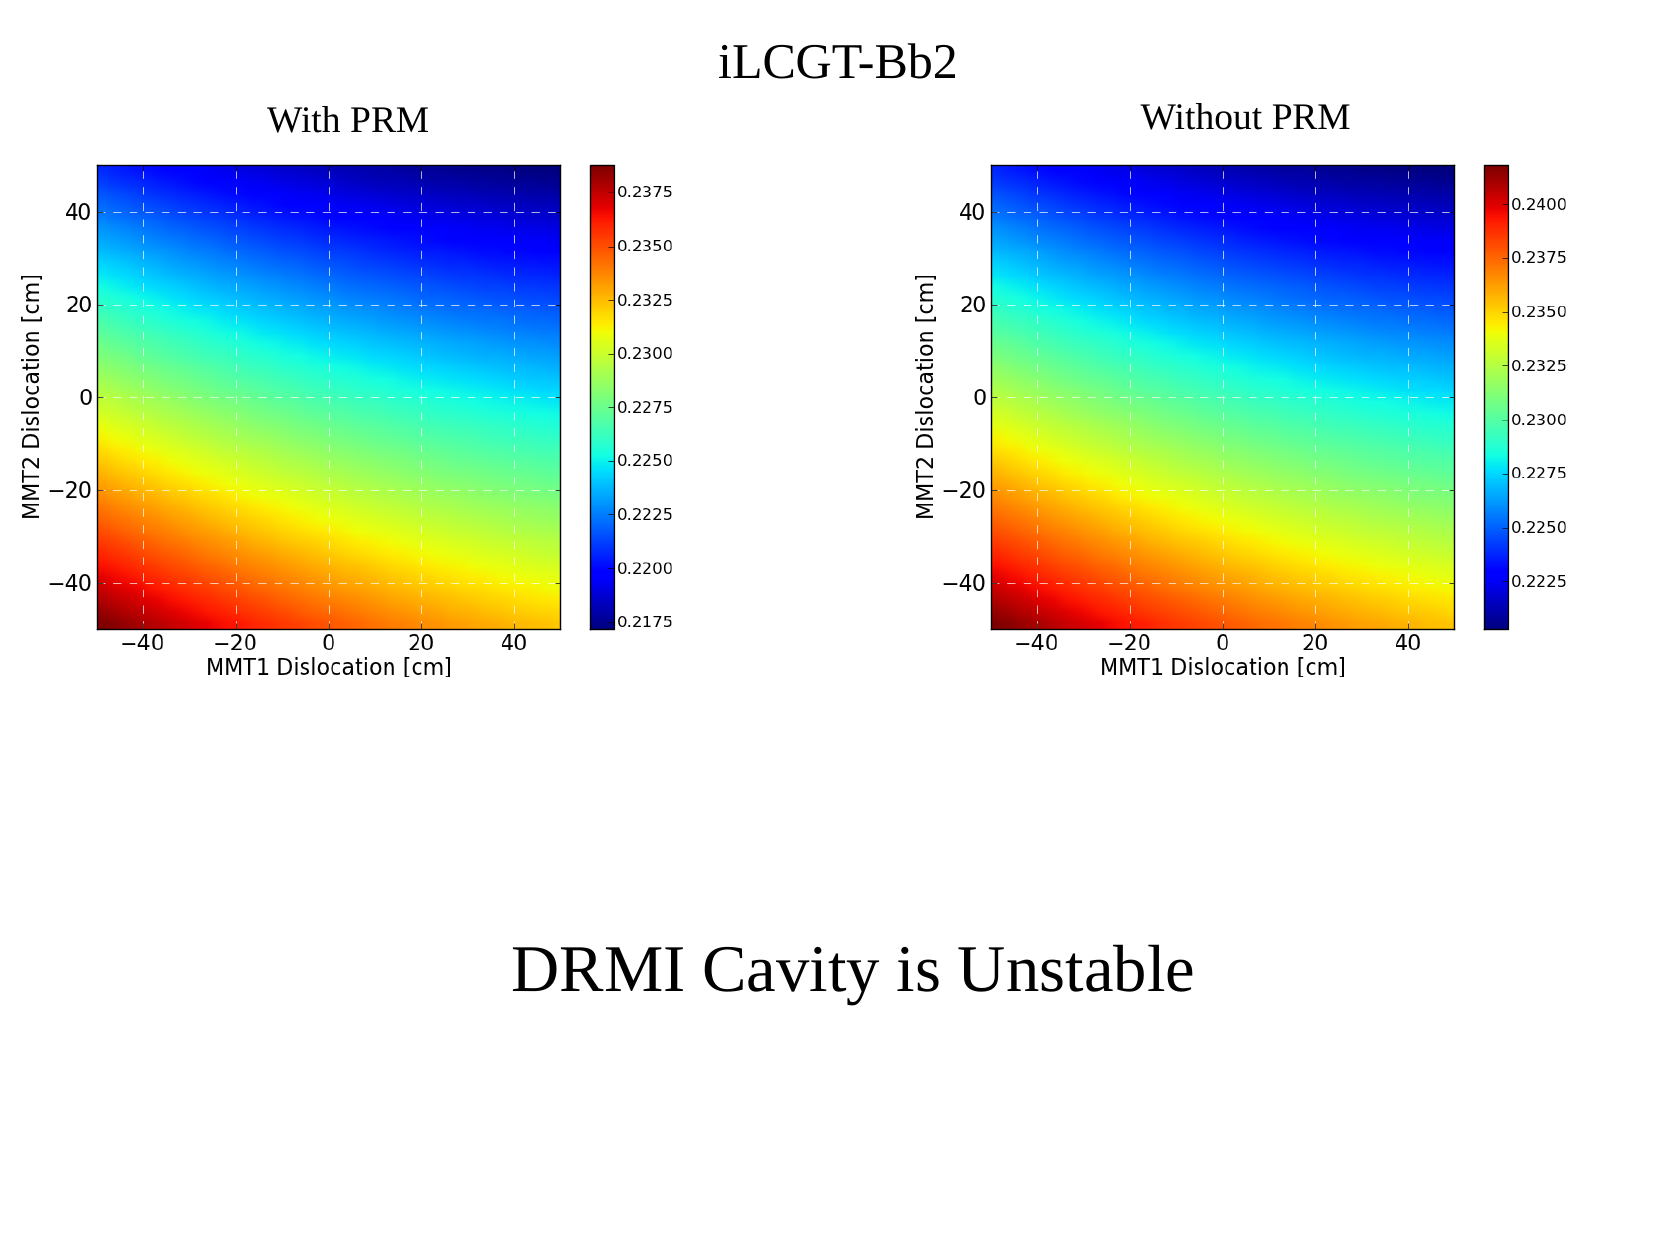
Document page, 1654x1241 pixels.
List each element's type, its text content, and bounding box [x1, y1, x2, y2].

picture [915, 164, 1566, 677]
picture [21, 164, 672, 677]
text_box Without PRM [1125, 88, 1368, 150]
text_box DRMI Cavity is Unstable [496, 924, 1208, 1021]
text_box iLCGT-Bb2 [703, 26, 973, 103]
text_box With PRM [252, 91, 446, 152]
